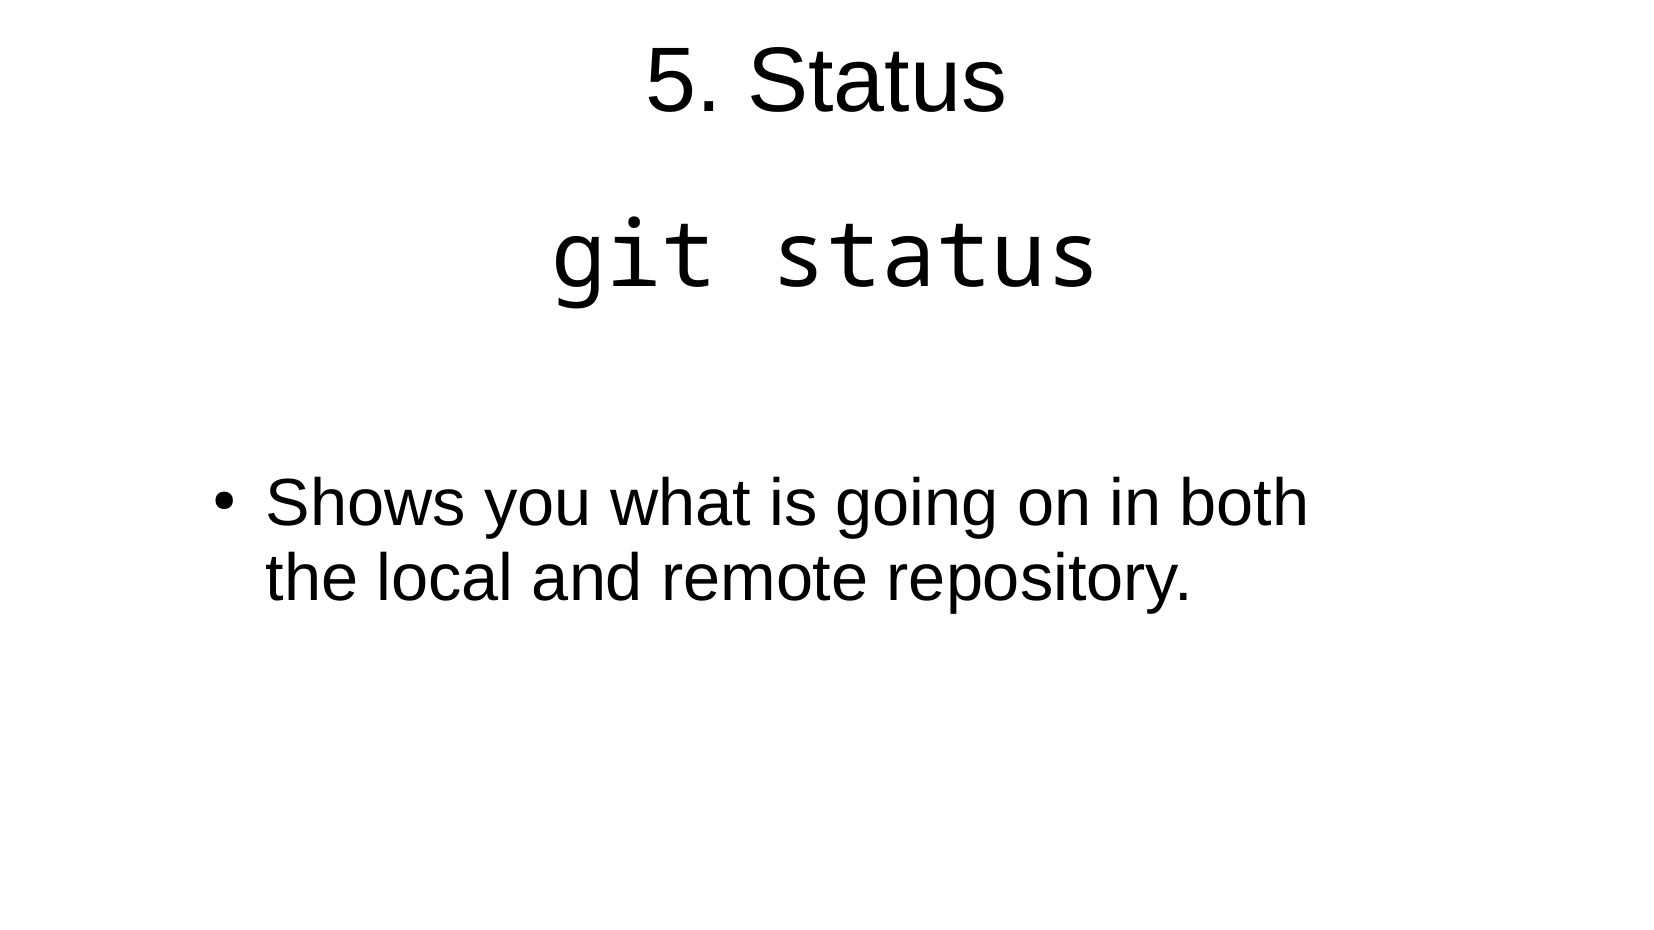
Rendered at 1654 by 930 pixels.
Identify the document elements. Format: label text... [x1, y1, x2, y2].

list Shows you what is going on in both the local and remote repository. [194, 360, 1381, 900]
title 5. Status [82, 0, 1571, 147]
title git status [82, 147, 1571, 354]
